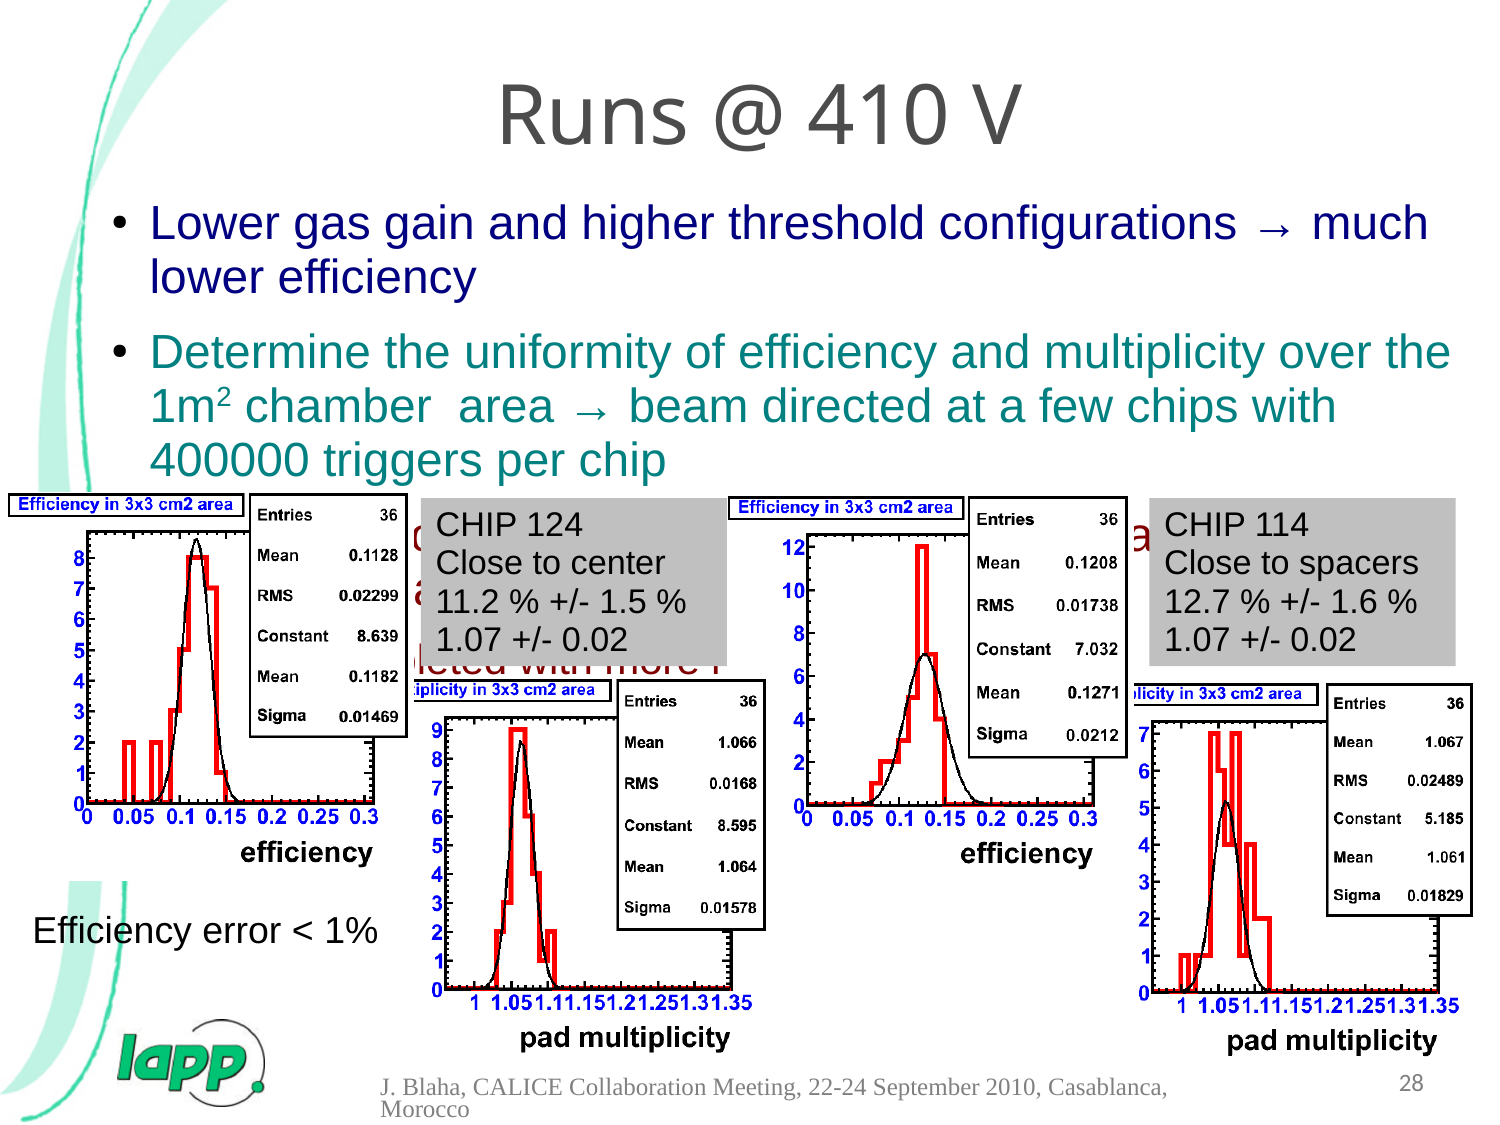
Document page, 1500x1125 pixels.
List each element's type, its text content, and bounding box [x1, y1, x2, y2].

text_box CHIP 114 Close to spacers 12.7 % +/- 1.6 % 1.07 +/- 0.02 [1149, 498, 1456, 667]
picture [0, 0, 1479, 1125]
list Lower gas gain and higher threshold configurations → much lower efficiency Determine the uniformity of efficiency and multiplicity over the 1m2 chamber area → beam directed at a few chips with 400000 triggers per chip First results on 2 chips indicate that the mean and RMS remain the same To be completed with more results on more chips [98, 208, 1481, 685]
text_box CHIP 124 Close to center 11.2 % +/- 1.5 % 1.07 +/- 0.02 [420, 498, 727, 667]
text_box Efficiency error < 1% [17, 902, 394, 959]
title Runs @ 410 V [32, 18, 1486, 208]
